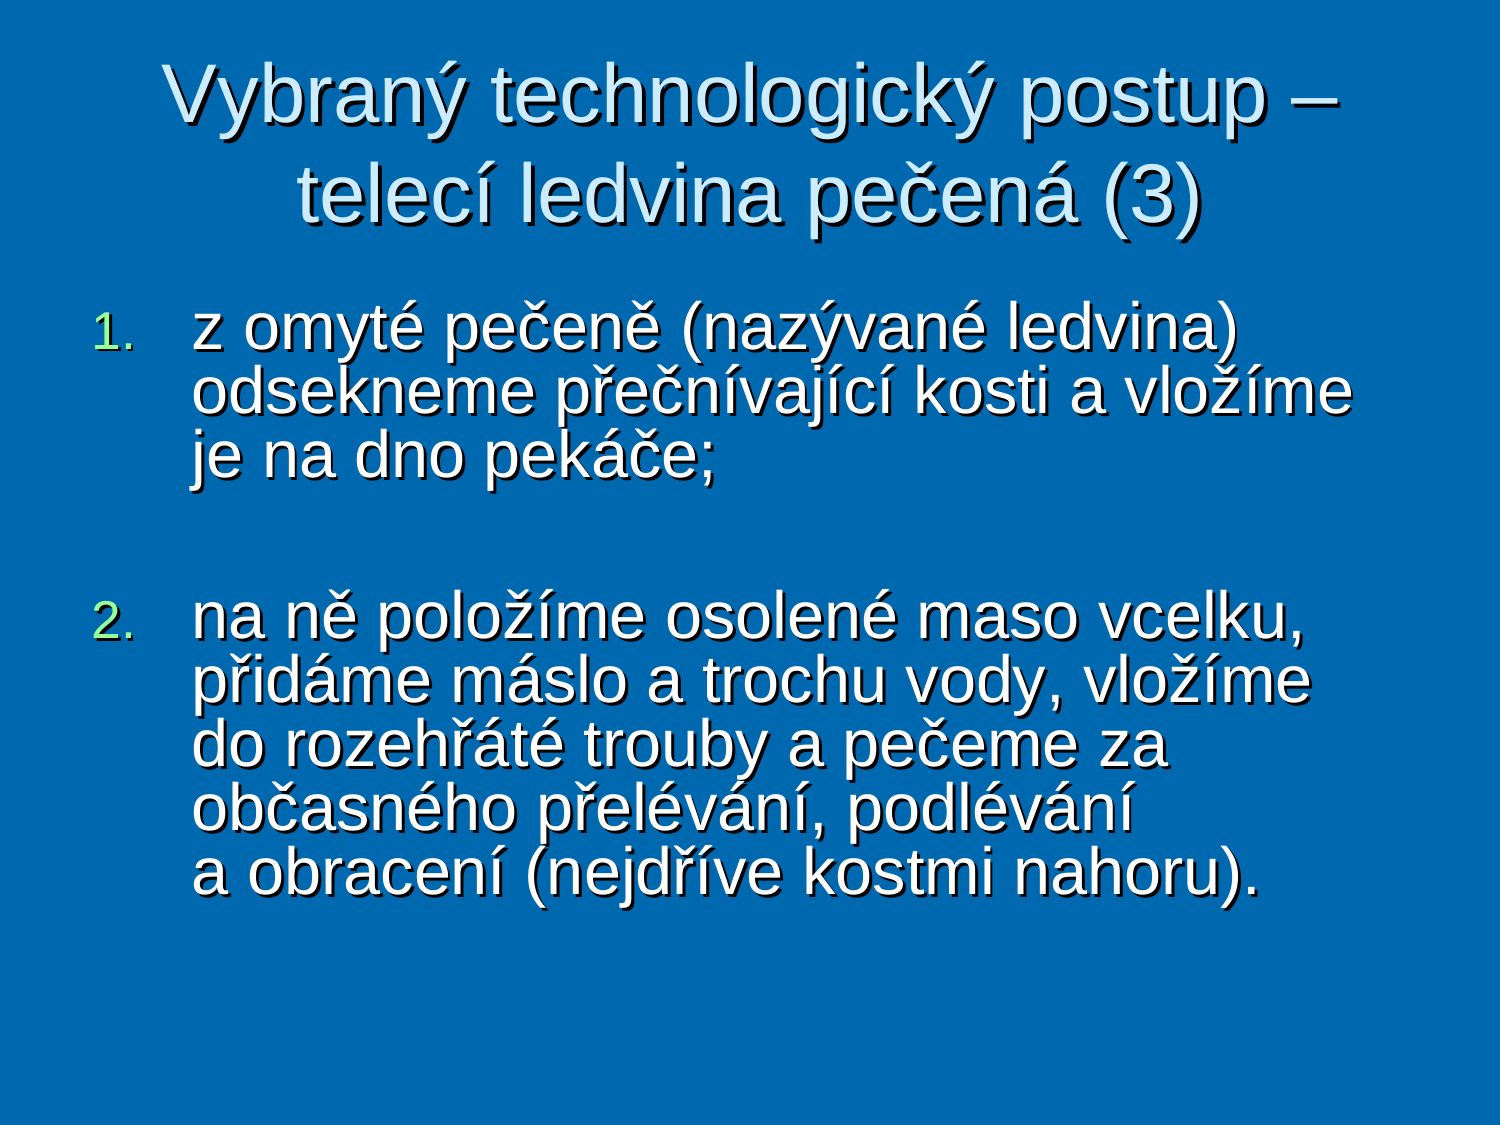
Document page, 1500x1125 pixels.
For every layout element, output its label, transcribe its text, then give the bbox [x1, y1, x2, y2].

title Vybraný technologický postup – telecí ledvina pečená (3) [75, 31, 1426, 247]
list z omyté pečeně (nazývané ledvina) odsekneme přečnívající kosti a vložíme je na dno pekáče; na ně položíme osolené maso vcelku, přidáme máslo a trochu vody, vložíme do rozehřáté trouby a pečeme za občasného přelévání, podlévání a obracení (nejdříve kostmi nahoru). [76, 290, 1427, 1034]
